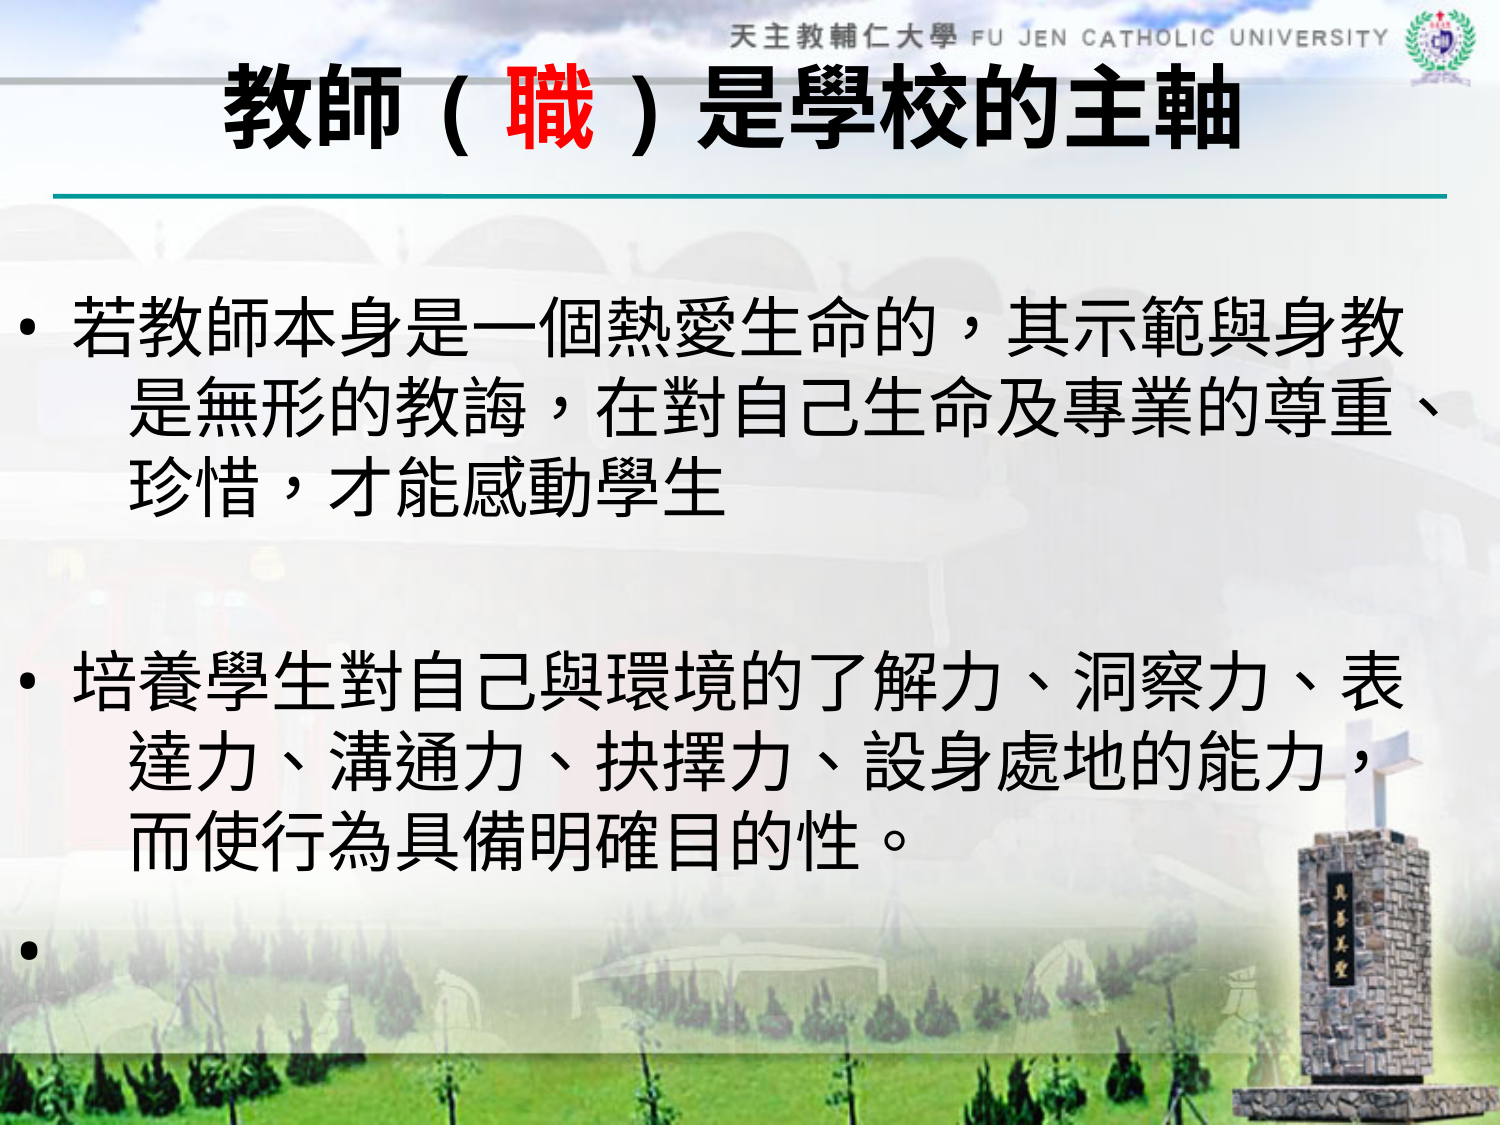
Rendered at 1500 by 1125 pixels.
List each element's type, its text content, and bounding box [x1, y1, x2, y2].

list 教師(職)是學校的主軸 若教師本身是一個熱愛生命的，其示範與身教是無形的教誨，在對自己生命及專業的尊重、珍惜，才能感動學生 培養學生對自己與環境的了解力、洞察力、表達力、溝通力、抉擇力、設身處地的能力，而使行為具備明確目的性。 [0, 42, 1476, 1094]
